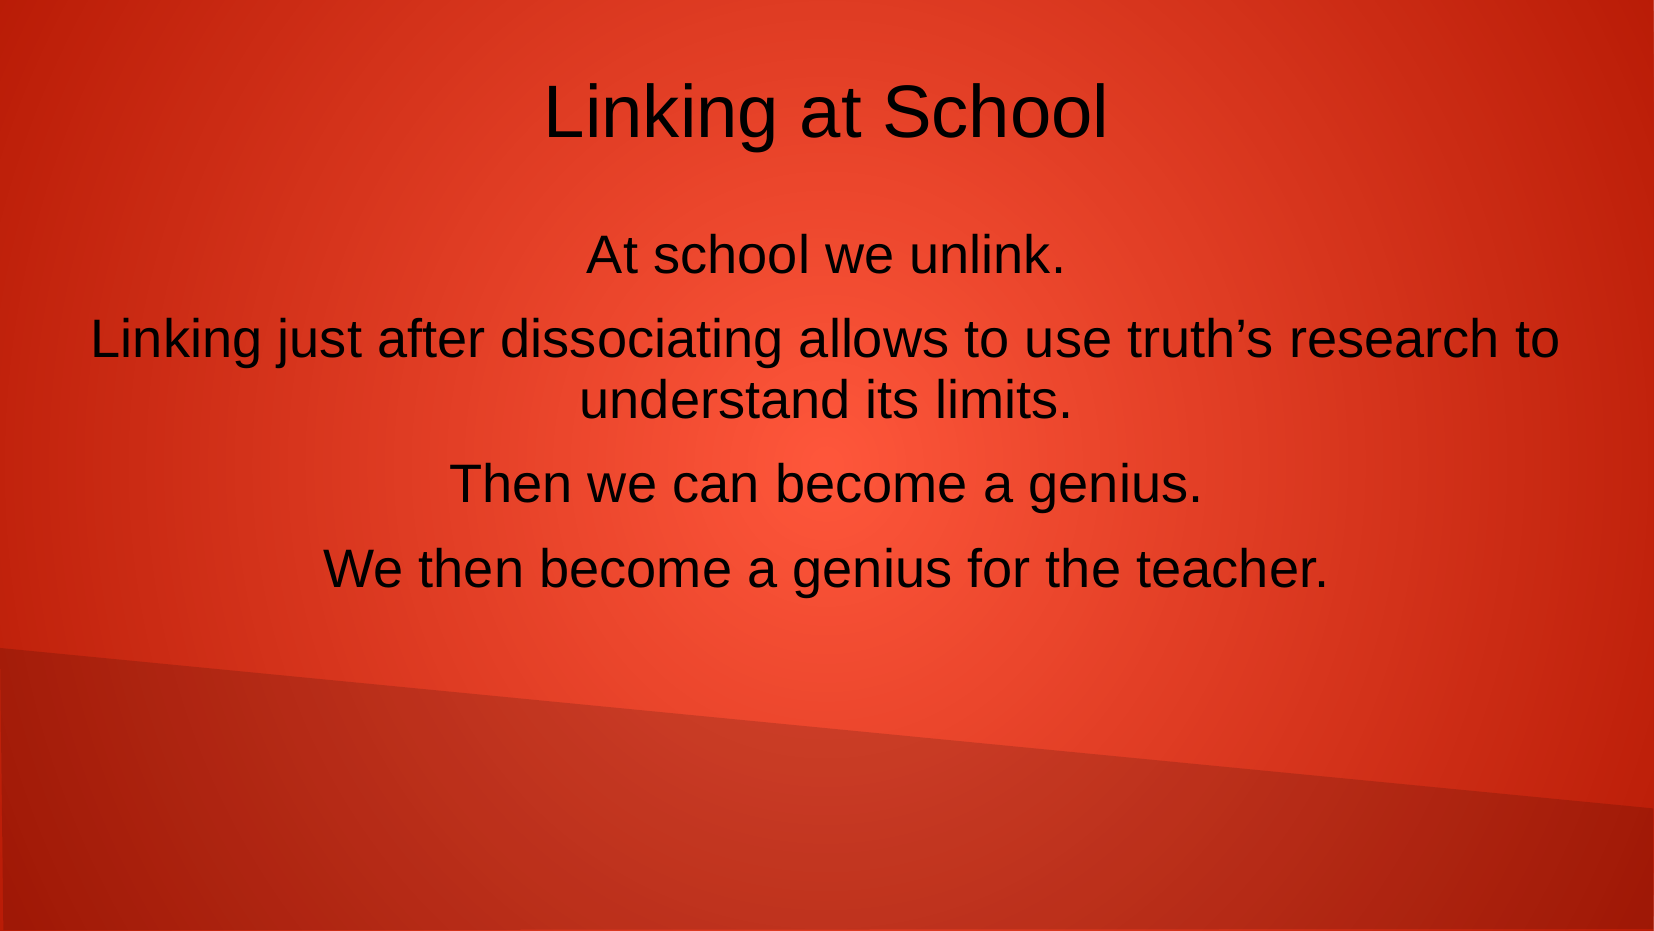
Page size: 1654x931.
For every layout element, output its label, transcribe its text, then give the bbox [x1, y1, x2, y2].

list At school we unlink. Linking just after dissociating allows to use truth’s research to understand its limits. Then we can become a genius. We then become a genius for the teacher. [82, 224, 1571, 764]
title Linking at School [82, 35, 1571, 189]
